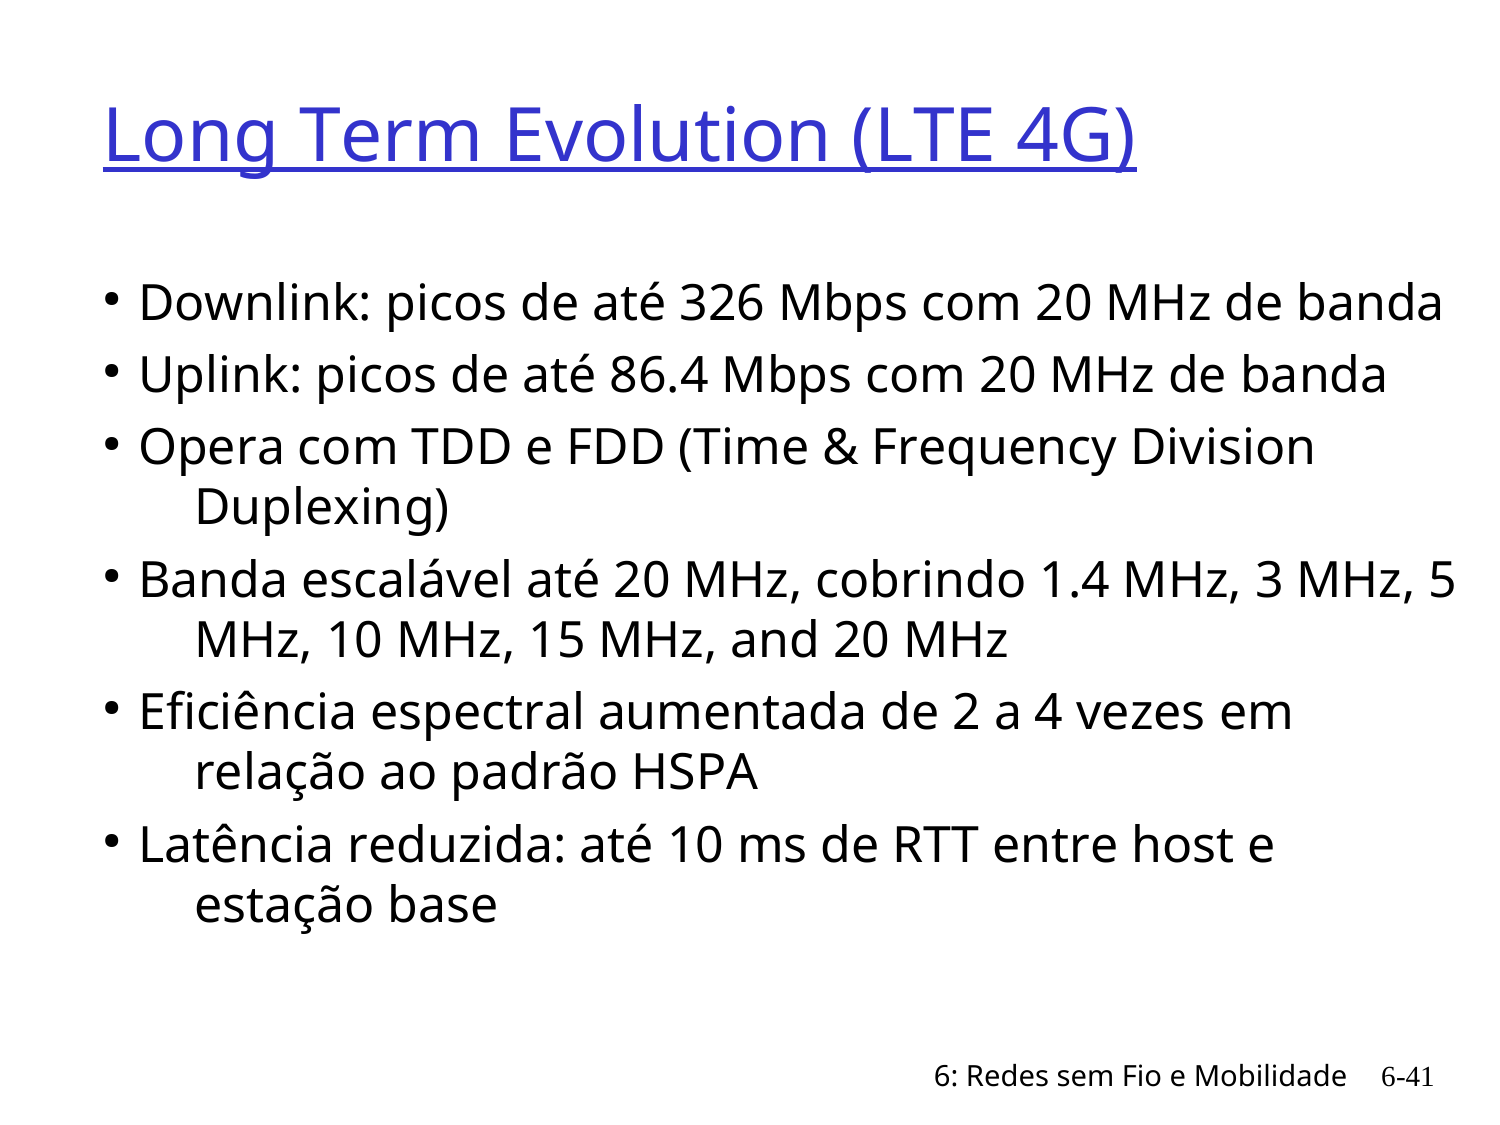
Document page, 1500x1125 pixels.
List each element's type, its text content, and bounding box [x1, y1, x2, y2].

text_box Downlink: picos de até 326 Mbps com 20 MHz de banda Uplink: picos de até 86.4 Mbps com 20 MHz de banda Opera com TDD e FDD (Time & Frequency Division Duplexing) Banda escalável até 20 MHz, cobrindo 1.4 MHz, 3 MHz, 5 MHz, 10 MHz, 15 MHz, and 20 MHz Eficiência espectral aumentada de 2 a 4 vezes em relação ao padrão HSPA Latência reduzida: até 10 ms de RTT entre host e estação base [87, 262, 1474, 1073]
text_box 6: Redes sem Fio e Mobilidade [728, 1073, 1339, 1125]
text_box Long Term Evolution (LTE 4G) [87, 37, 1363, 225]
text_box 6-<number> [1339, 1073, 1451, 1125]
